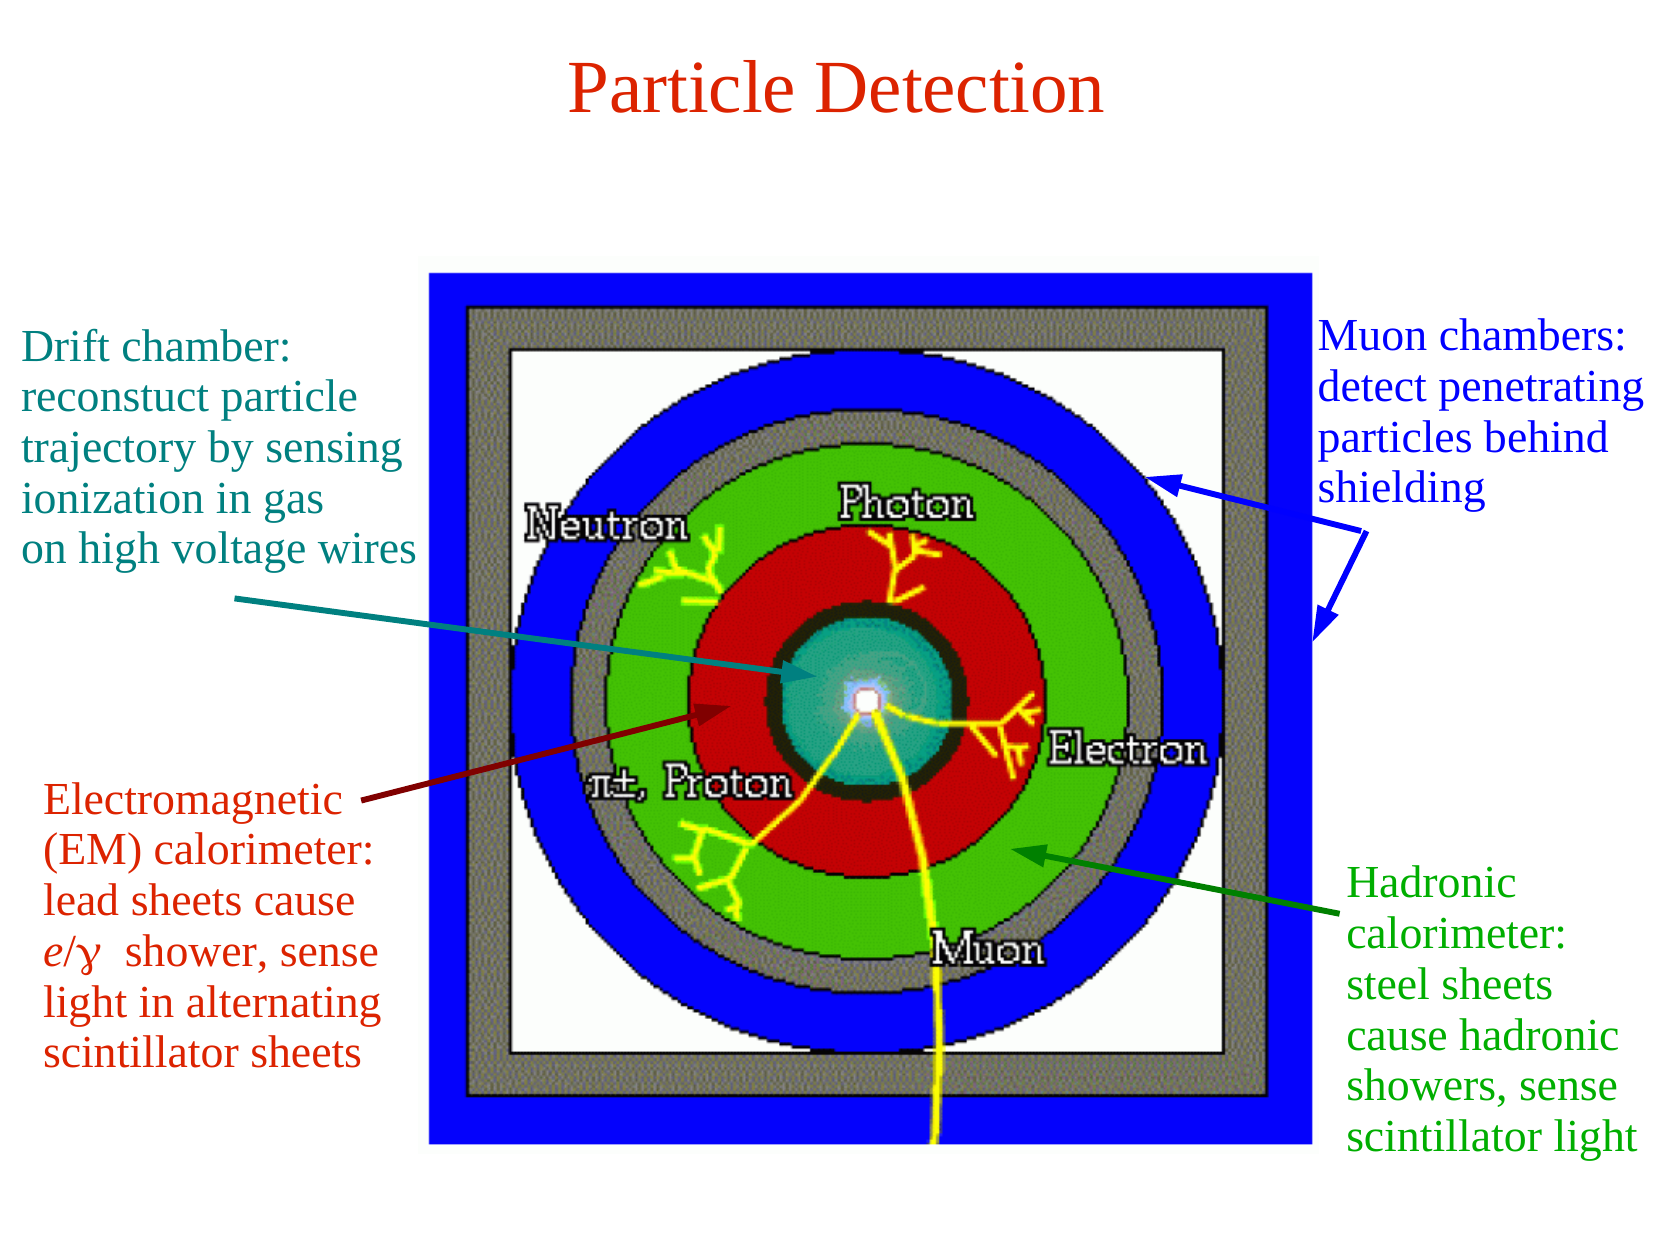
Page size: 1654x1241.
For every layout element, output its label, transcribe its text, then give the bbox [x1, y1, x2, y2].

text_box Hadronic calorimeter: steel sheets cause hadronic showers, sense scintillator light [1346, 857, 1639, 1191]
picture [418, 256, 1319, 1154]
text_box Muon chambers: detect penetrating particles behind shielding [1317, 309, 1646, 533]
text_box Drift chamber: reconstuct particle trajectory by sensing ionization in gas on high voltage wires [21, 320, 428, 598]
text_box Electromagnetic (EM) calorimeter: lead sheets cause e/γ shower, sense light in alternating scintillator sheets [43, 773, 383, 1172]
title Particle Detection [121, 0, 1534, 176]
